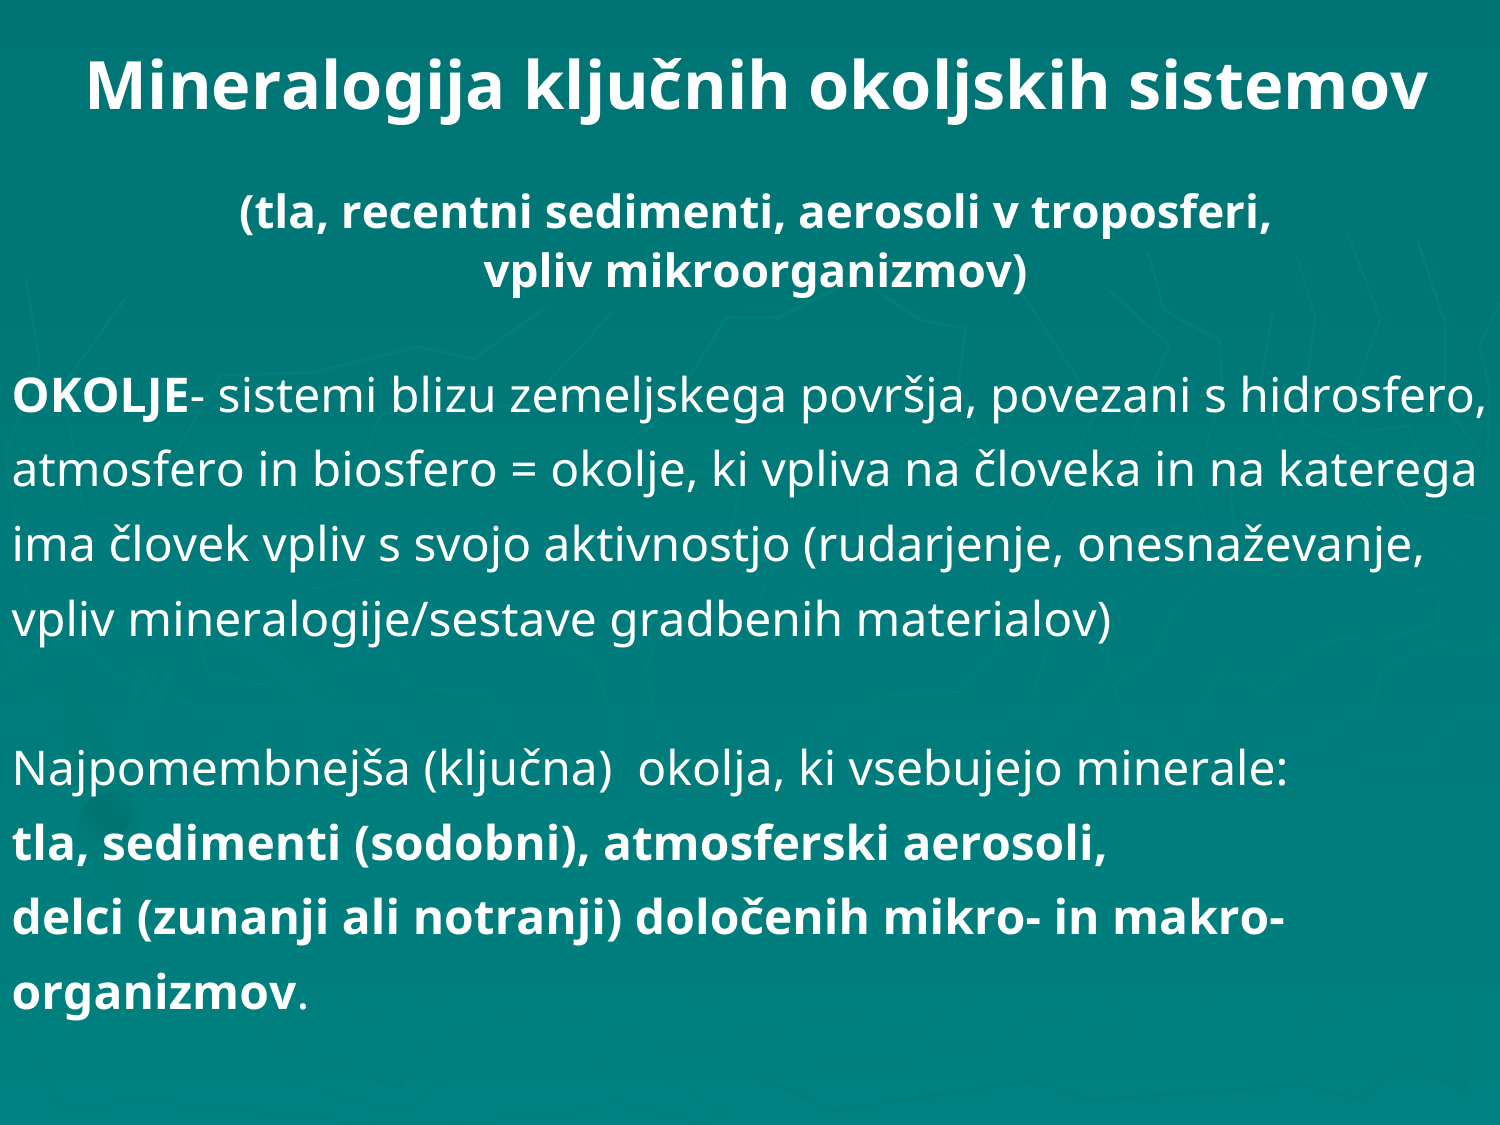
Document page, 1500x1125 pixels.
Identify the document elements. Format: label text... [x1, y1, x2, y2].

text_box OKOLJE- sistemi blizu zemeljskega površja, povezani s hidrosfero, atmosfero in biosfero = okolje, ki vpliva na človeka in na katerega ima človek vpliv s svojo aktivnostjo (rudarjenje, onesnaževanje, vpliv mineralogije/sestave gradbenih materialov) Najpomembnejša (ključna) okolja, ki vsebujejo minerale: tla, sedimenti (sodobni), atmosferski aerosoli, delci (zunanji ali notranji) določenih mikro- in makro- organizmov. [0, 339, 1500, 1027]
text_box Mineralogija ključnih okoljskih sistemov (tla, recentni sedimenti, aerosoli v troposferi, vpliv mikroorganizmov) [53, 34, 1471, 306]
